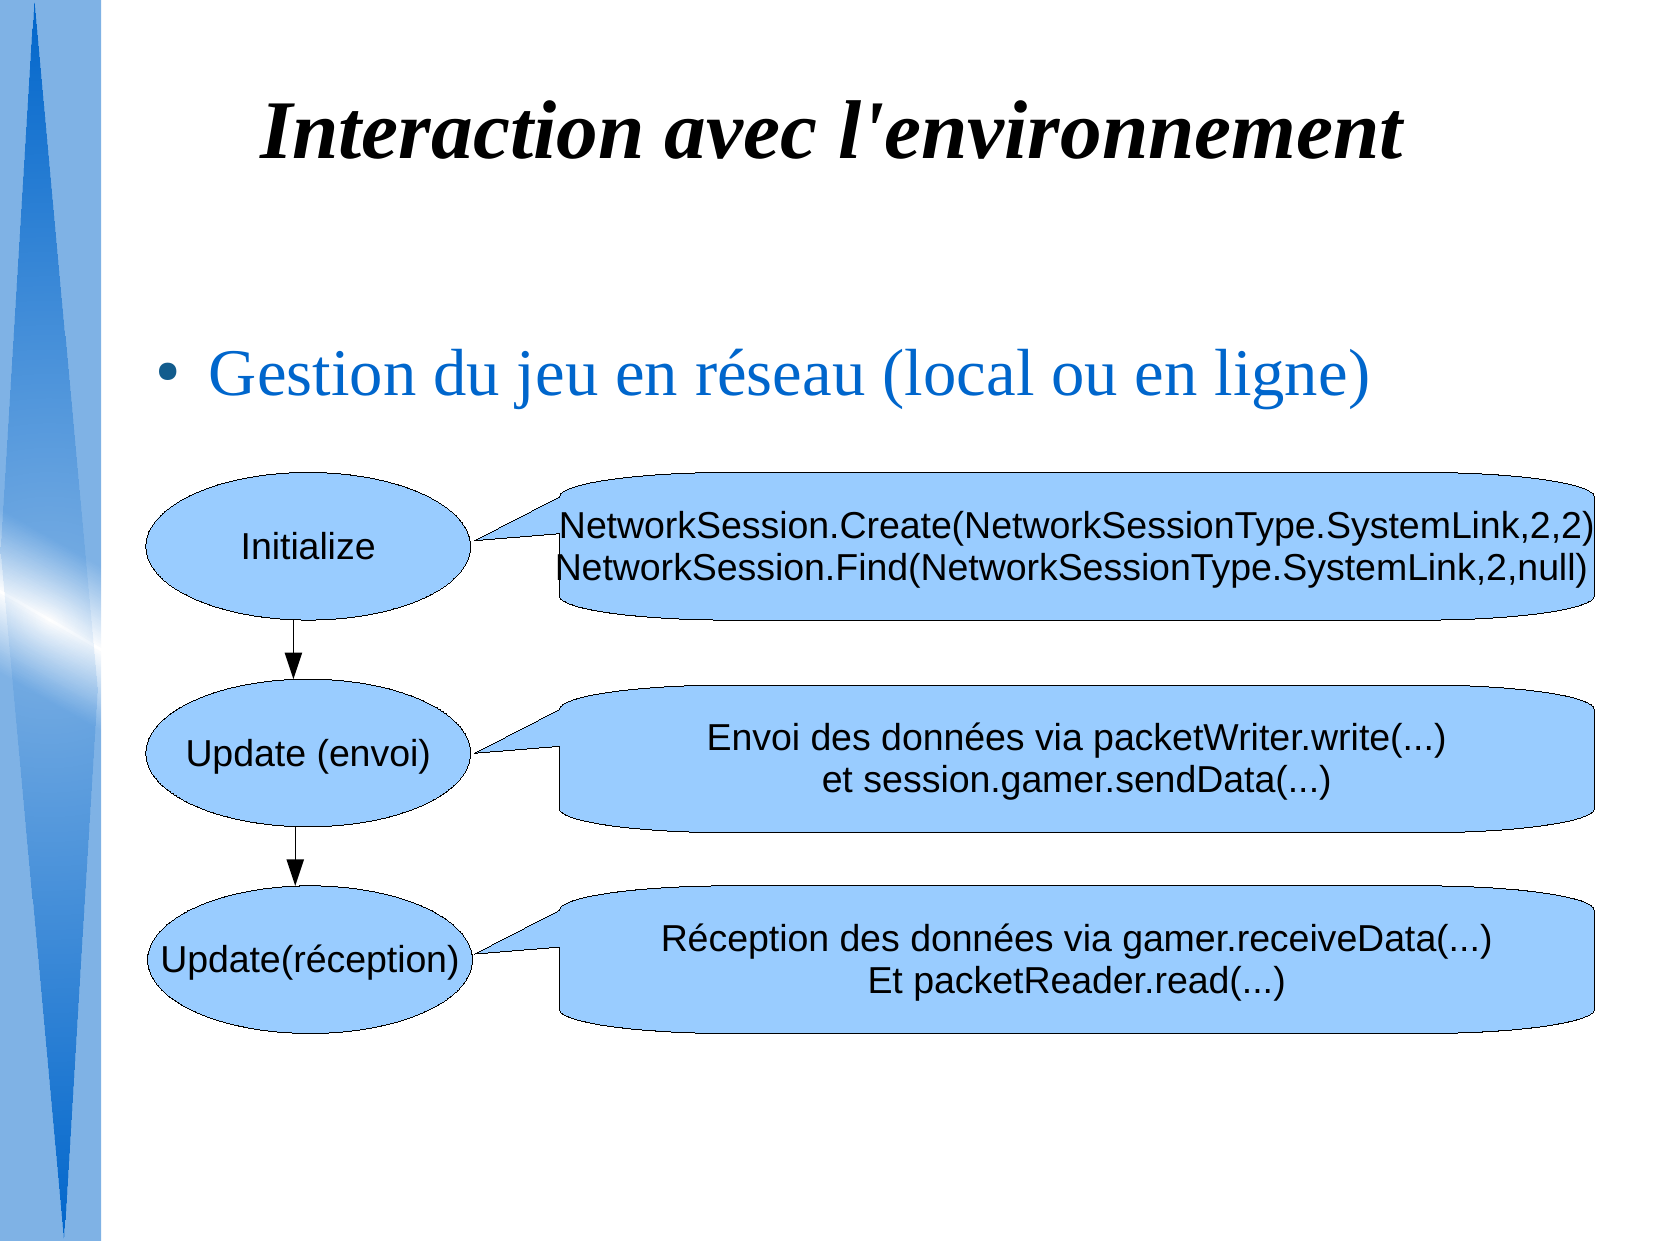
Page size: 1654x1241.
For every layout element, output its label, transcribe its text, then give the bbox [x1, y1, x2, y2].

text_box Réception des données via gamer.receiveData(...) Et packetReader.read(...) [474, 885, 1595, 1034]
text_box NetworkSession.Create(NetworkSessionType.SystemLink,2,2) NetworkSession.Find(NetworkSessionType.SystemLink,2,null) [474, 472, 1595, 621]
text_box Initialize [145, 472, 471, 621]
title Interaction avec l'environnement [138, 84, 1527, 177]
text_box Update (envoi) [145, 679, 471, 827]
text_box Update(réception) [147, 885, 473, 1034]
text_box Envoi des données via packetWriter.write(...) et session.gamer.sendData(...) [474, 685, 1595, 833]
list Gestion du jeu en réseau (local ou en ligne) [138, 336, 1527, 1141]
